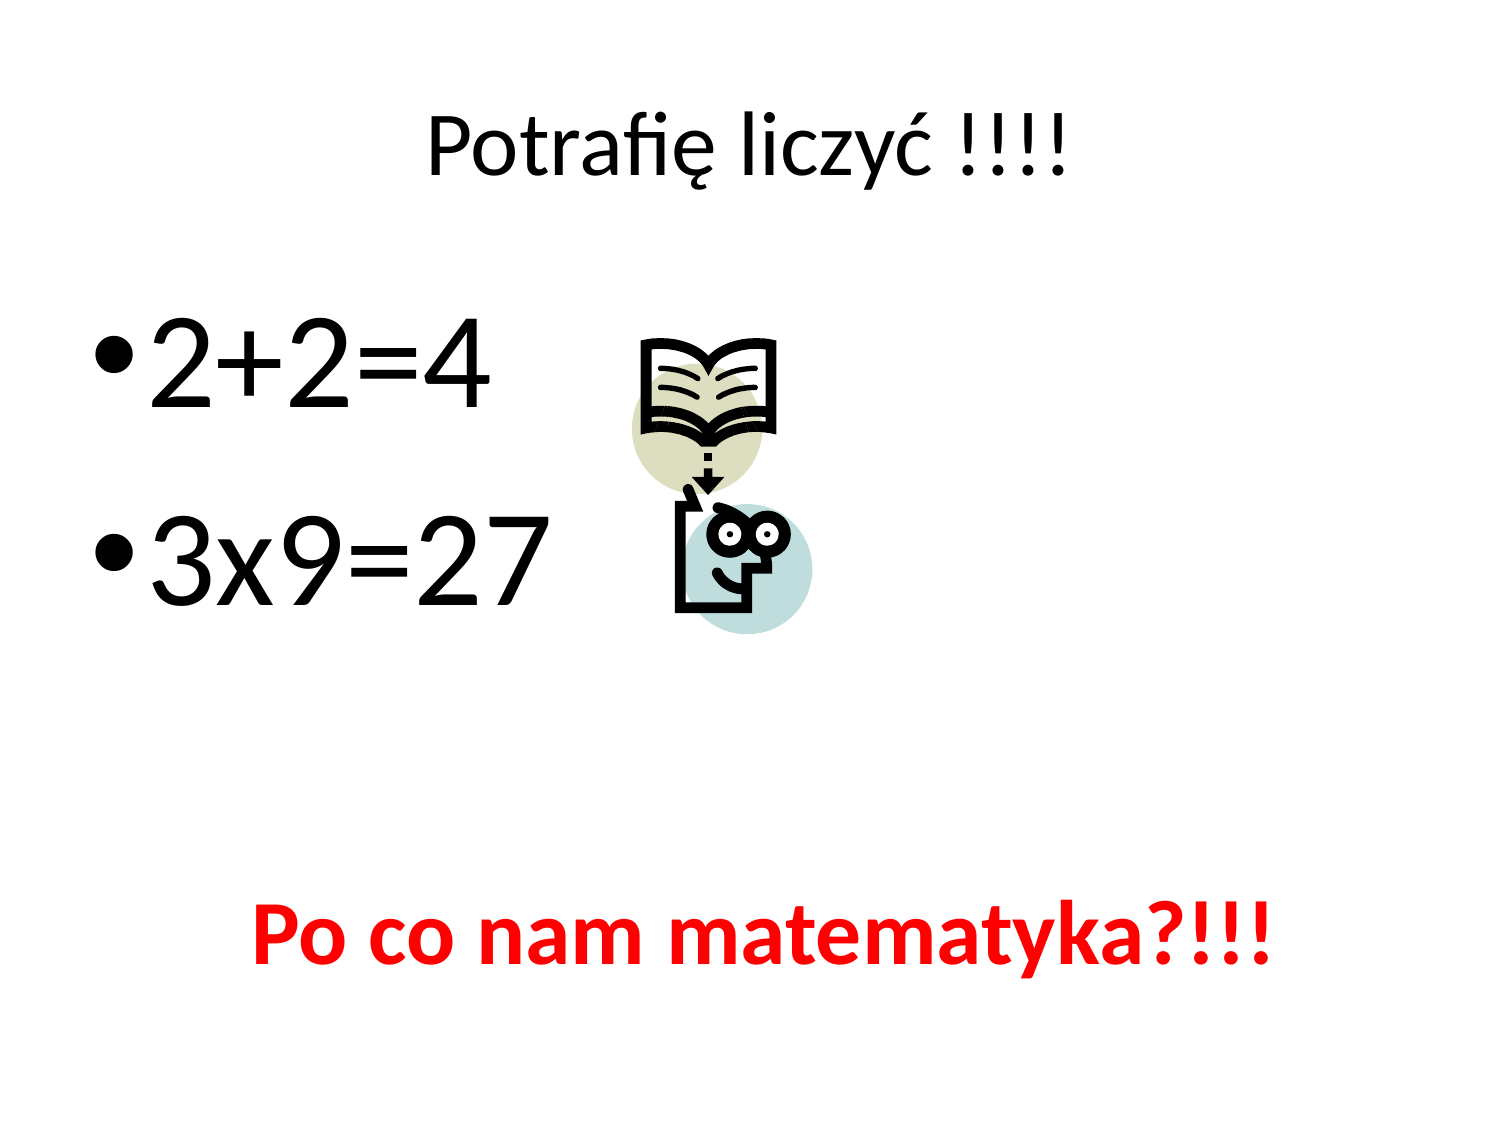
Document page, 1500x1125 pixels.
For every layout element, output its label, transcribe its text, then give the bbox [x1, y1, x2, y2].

picture [631, 338, 813, 635]
list 2+2=4 3x9=27 [75, 262, 1426, 1005]
title Potrafię liczyć !!!! [75, 45, 1426, 233]
text_box Po co nam matematyka?!!! [99, 834, 1450, 1022]
